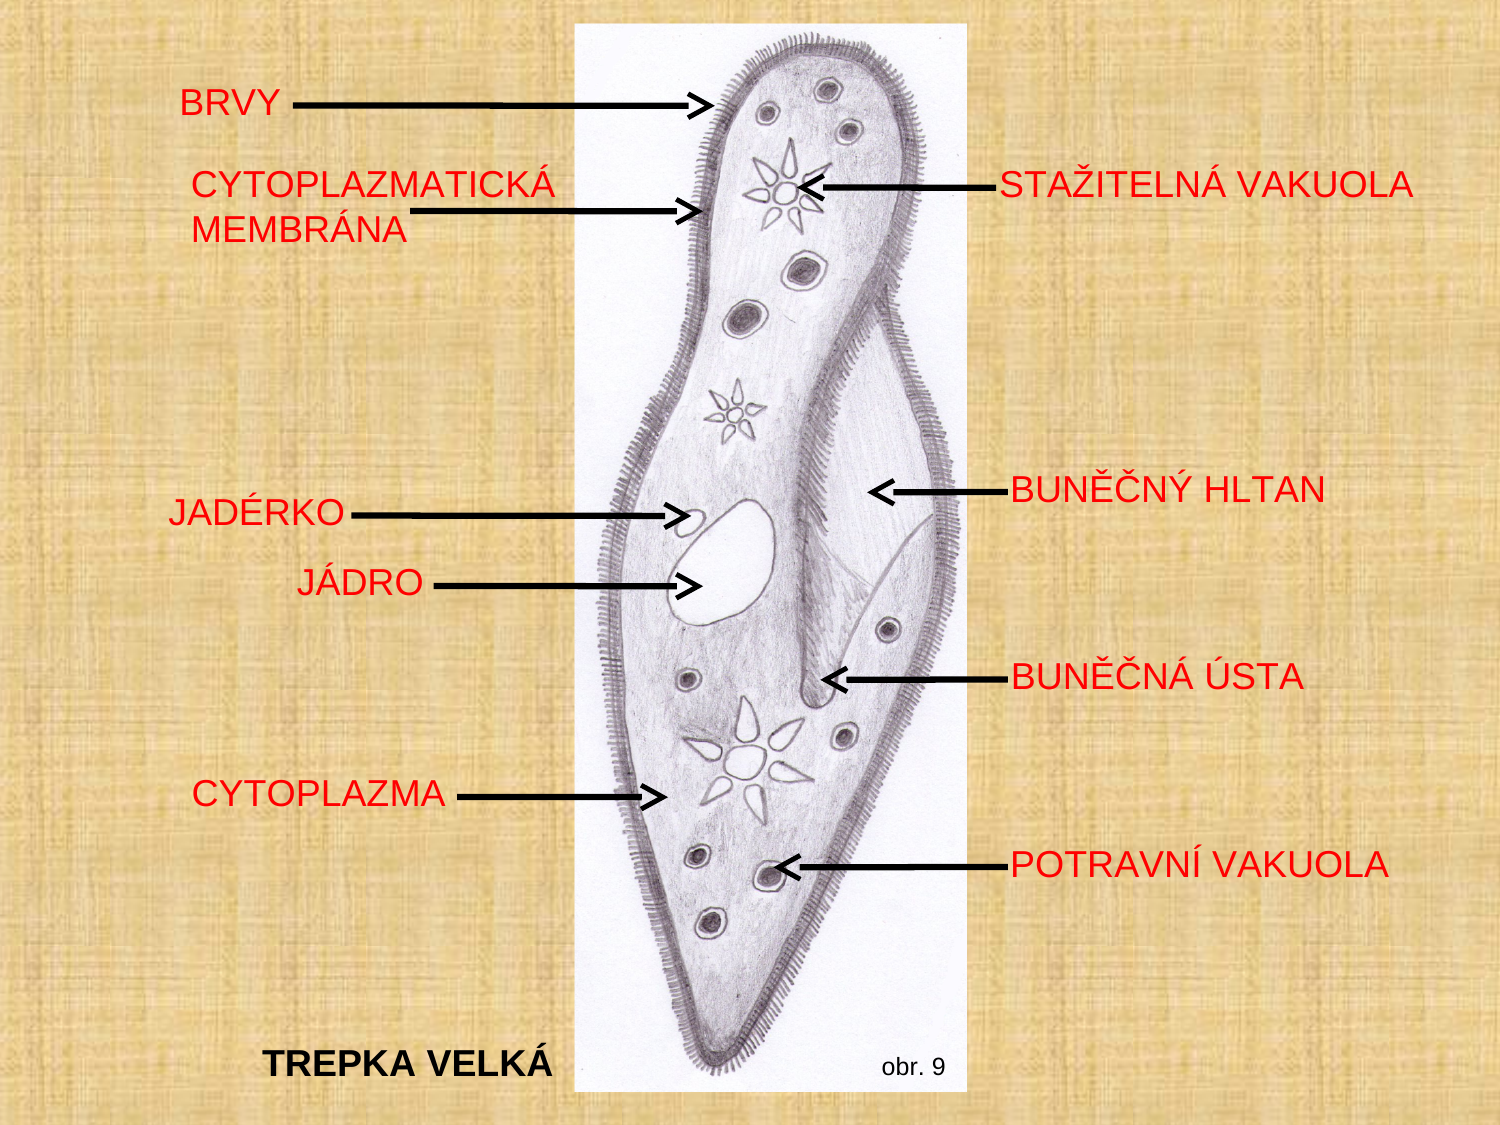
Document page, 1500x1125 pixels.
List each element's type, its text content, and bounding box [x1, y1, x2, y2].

text_box obr. 9 [866, 1042, 961, 1089]
text_box CYTOPLAZMATICKÁ MEMBRÁNA [176, 152, 571, 258]
text_box BUNĚČNÝ HLTAN [995, 456, 1342, 518]
text_box POTRAVNÍ VAKUOLA [995, 831, 1405, 893]
text_box STAŽITELNÁ VAKUOLA [984, 152, 1442, 213]
text_box JÁDRO [282, 550, 439, 612]
text_box CYTOPLAZMA [176, 761, 461, 823]
text_box BUNĚČNÁ ÚSTA [996, 644, 1325, 705]
text_box TREPKA VELKÁ [247, 1031, 569, 1092]
text_box BRVY [164, 70, 297, 131]
picture [0, 0, 1500, 1125]
text_box JADÉRKO [153, 480, 361, 541]
